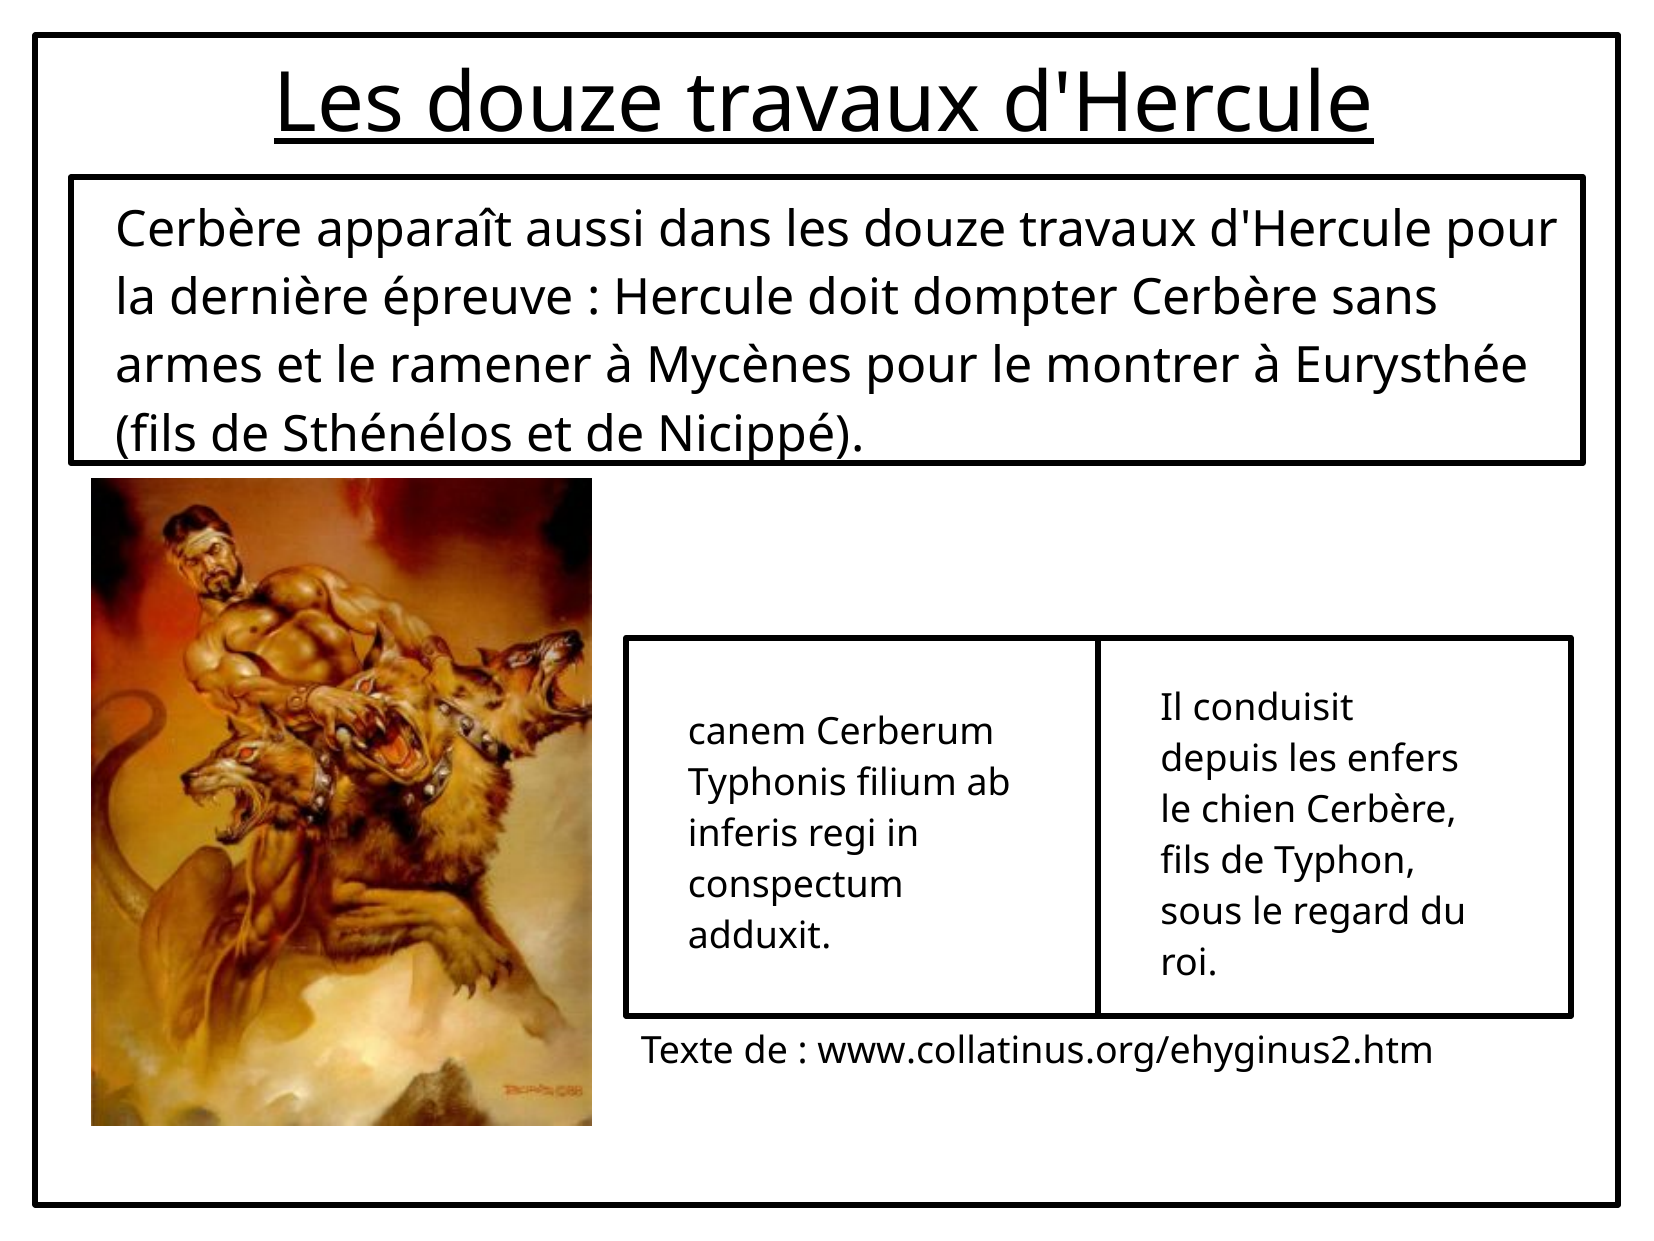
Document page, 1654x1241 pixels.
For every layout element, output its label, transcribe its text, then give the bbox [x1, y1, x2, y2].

text_box Il conduisit depuis les enfers le chien Cerbère, fils de Typhon, sous le regard du roi. [1145, 673, 1489, 984]
text_box Texte de : www.collatinus.org/ehyginus2.htm [625, 1015, 1573, 1080]
picture [91, 478, 592, 1126]
text_box Les douze travaux d'Hercule [0, 35, 1654, 167]
text_box canem Cerberum Typhonis filium ab inferis regi in conspectum adduxit. [673, 696, 1052, 958]
text_box Cerbère apparaît aussi dans les douze travaux d'Hercule pour la dernière épreuve : Hercule doit dompter Cerbère sans armes et le ramener à Mycènes pour le montrer à Eurysthée (fils de Sthénélos et de Nicippé). [101, 185, 1580, 460]
